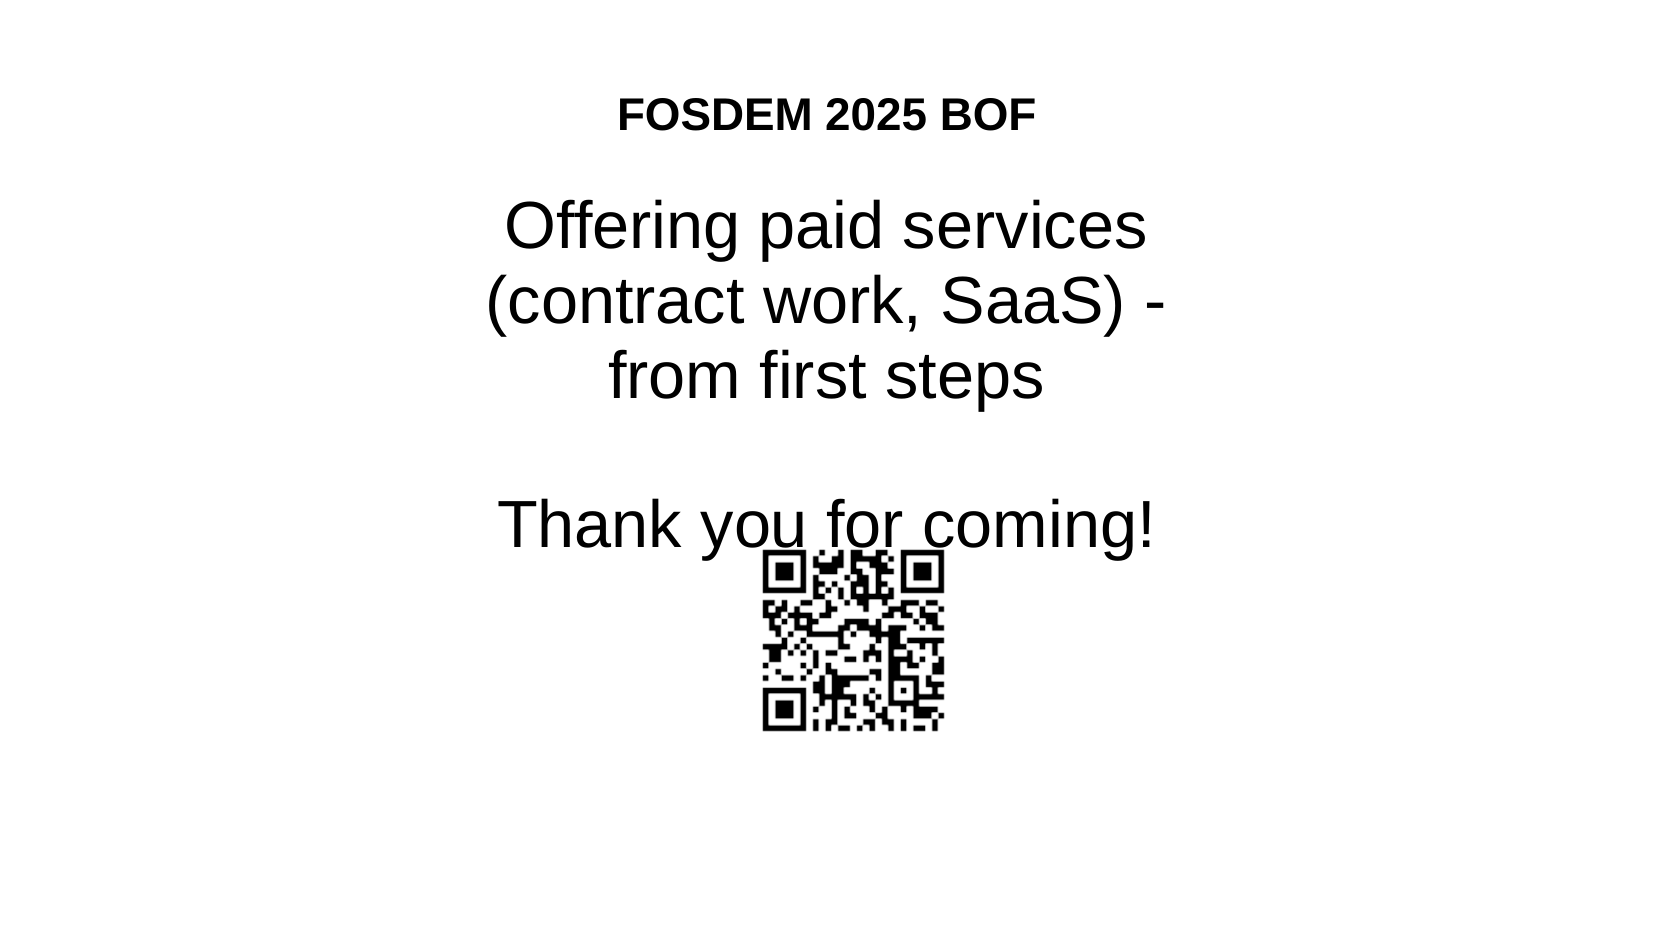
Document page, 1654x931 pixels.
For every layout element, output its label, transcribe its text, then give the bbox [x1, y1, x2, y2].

title FOSDEM 2025 BOF [82, 37, 1571, 188]
subtitle Offering paid services (contract work, SaaS) - from first steps Thank you for coming! [82, 188, 1571, 787]
picture [738, 525, 970, 758]
